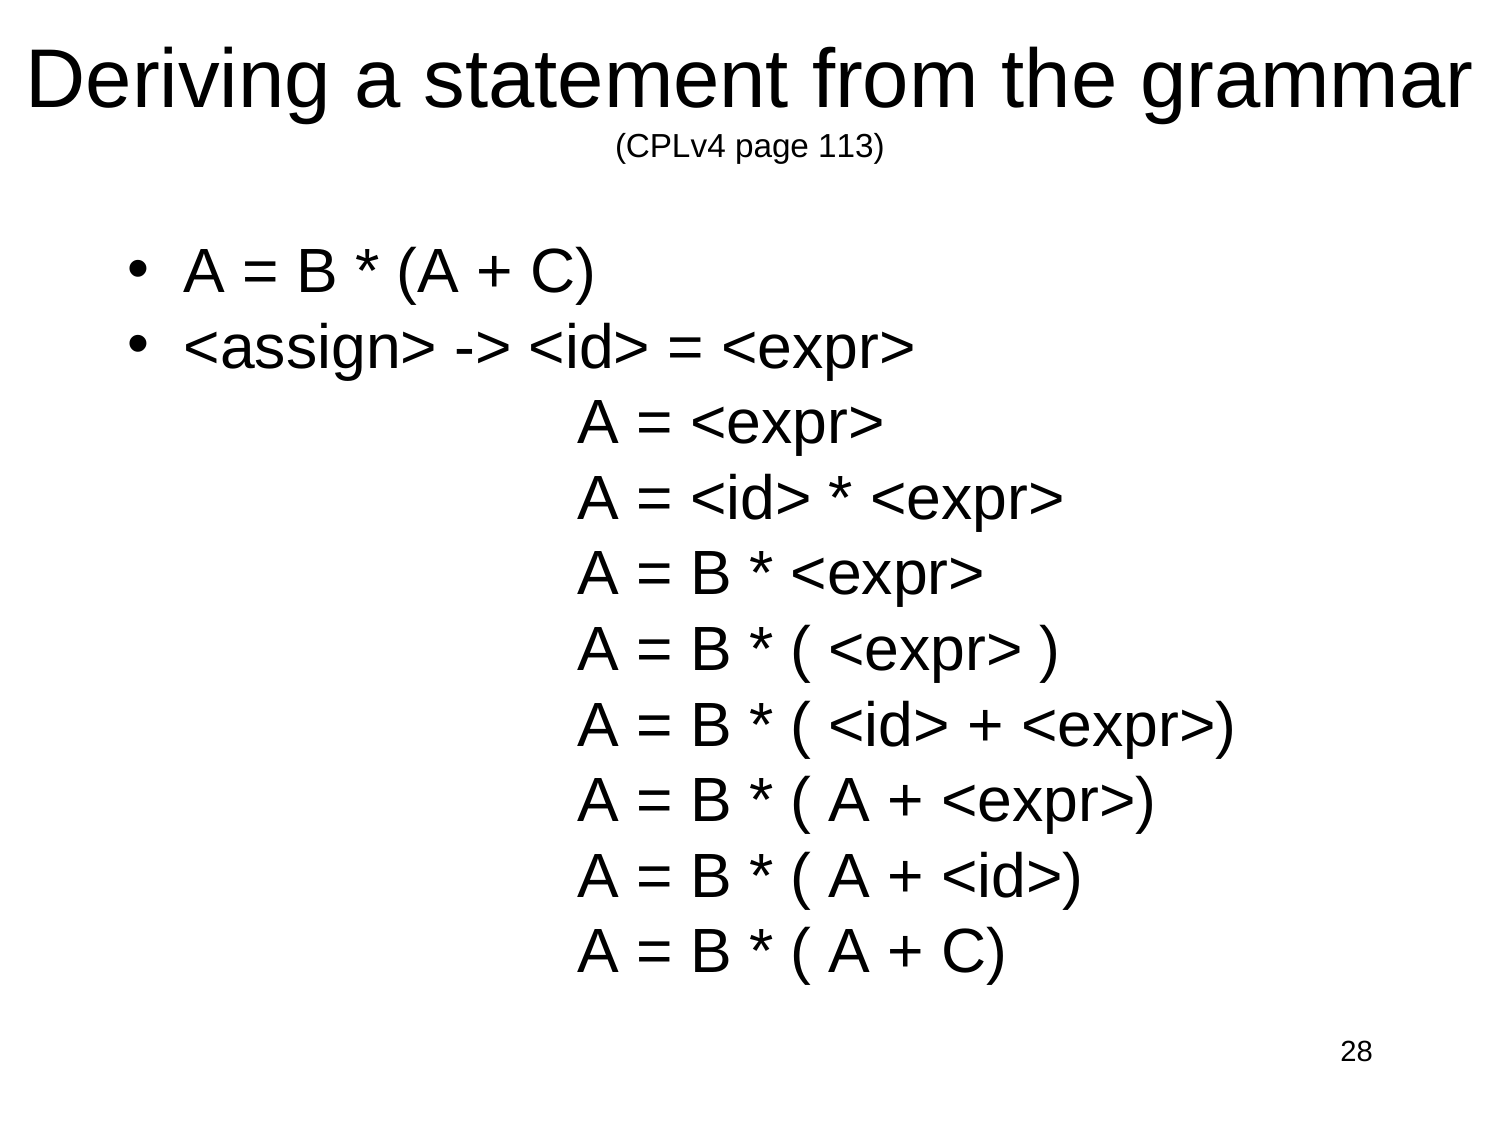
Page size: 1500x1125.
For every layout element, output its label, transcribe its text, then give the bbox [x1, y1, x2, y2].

list A = B * (A + C) <assign> -> <id> = <expr> A = <expr> A = <id> * <expr> A = B * <expr> A = B * ( <expr> ) A = B * ( <id> + <expr>) A = B * ( A + <expr>) A = B * ( A + <id>) A = B * ( A + C) [112, 237, 1388, 1051]
text_box <number> [1074, 1025, 1388, 1101]
title Deriving a statement from the grammar (CPLv4 page 113) [0, 0, 1500, 188]
